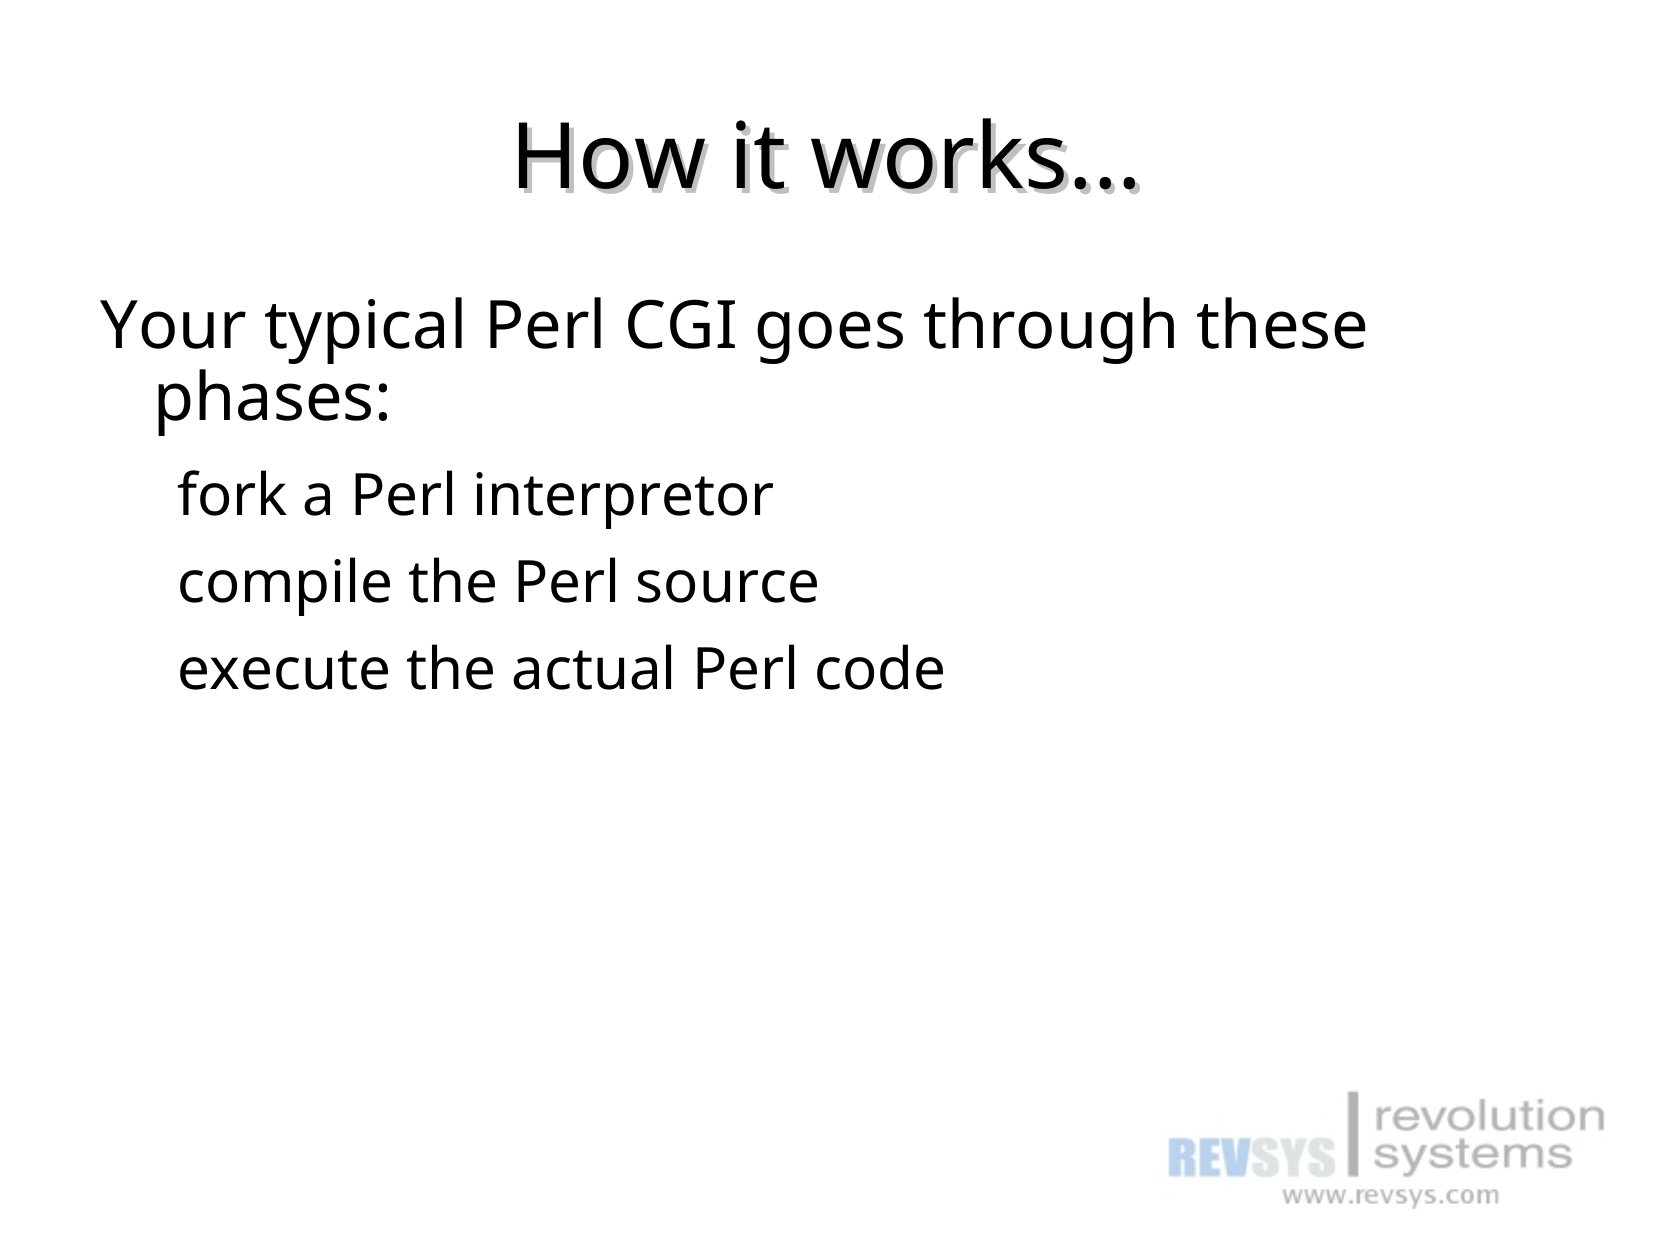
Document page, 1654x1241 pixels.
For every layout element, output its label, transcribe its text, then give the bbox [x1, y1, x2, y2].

list Your typical Perl CGI goes through these phases: fork a Perl interpretor compile the Perl source execute the actual Perl code [82, 290, 1571, 1109]
picture [1162, 1087, 1613, 1211]
title How it works... [82, 49, 1571, 257]
